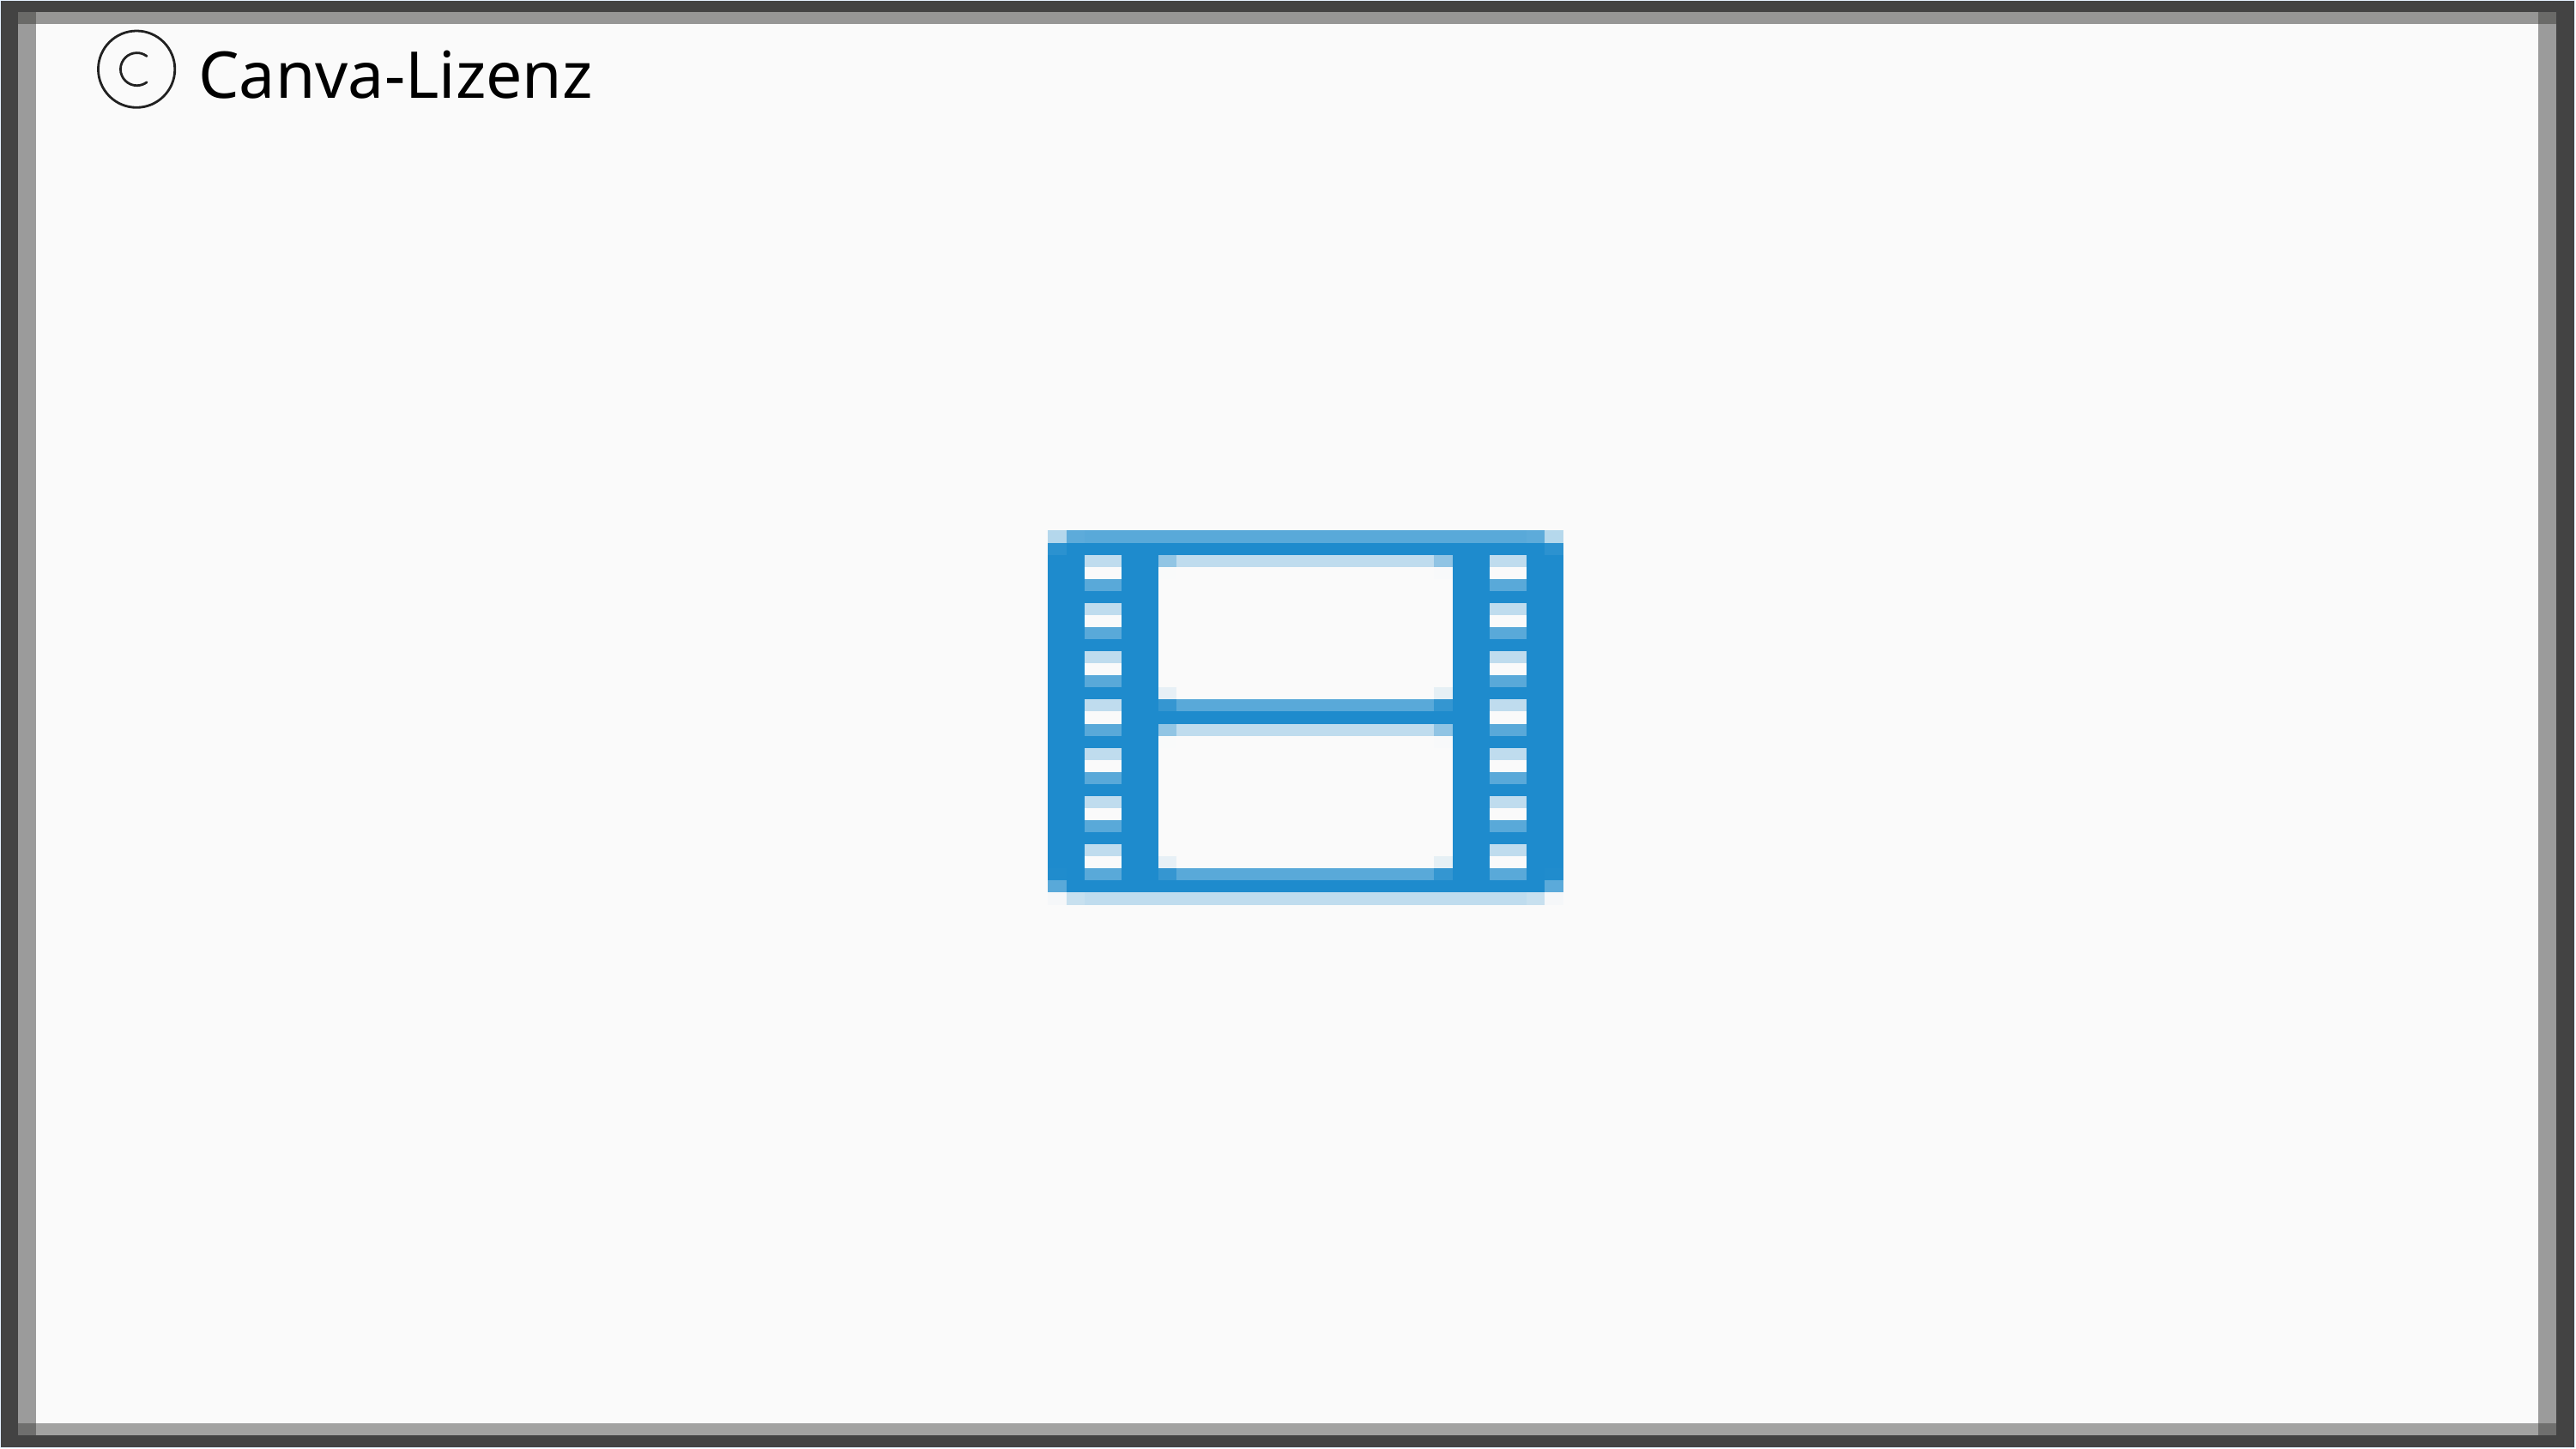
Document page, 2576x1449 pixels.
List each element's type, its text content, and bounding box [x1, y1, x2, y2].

text_box Canva-Lizenz [198, 20, 1039, 109]
text_box [0, 0, 2575, 1448]
